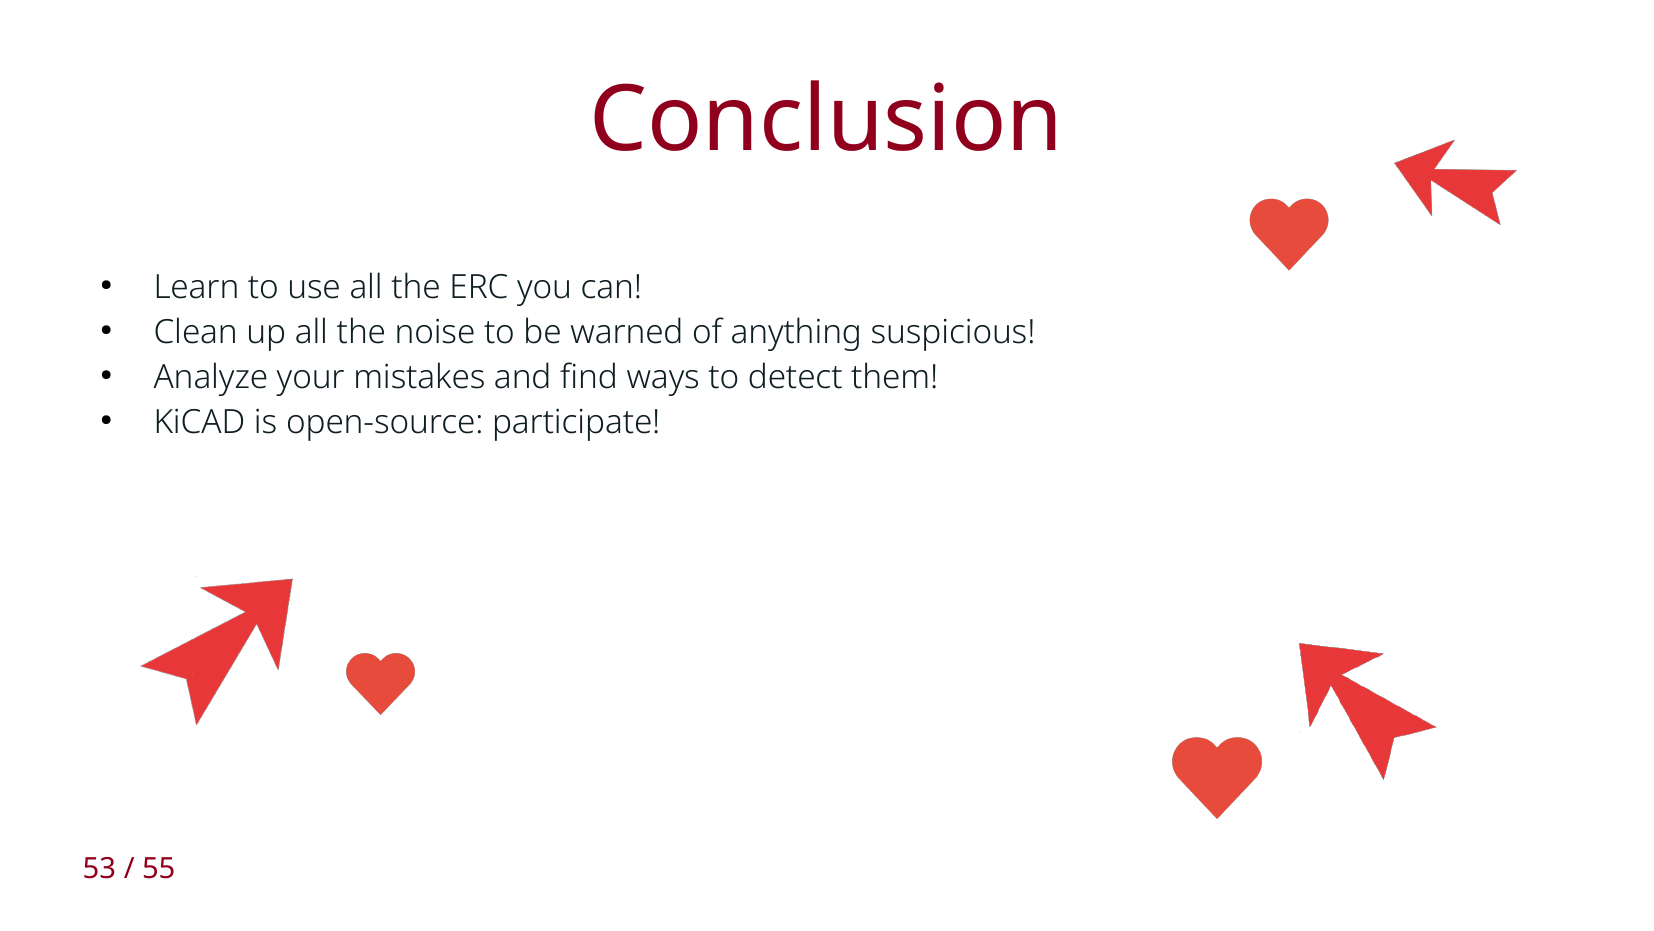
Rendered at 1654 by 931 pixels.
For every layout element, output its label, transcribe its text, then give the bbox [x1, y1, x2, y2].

list Learn to use all the ERC you can! Clean up all the noise to be warned of anything suspicious! Analyze your mistakes and find ways to detect them! KiCAD is open-source: participate! [82, 217, 1571, 758]
picture [1385, 108, 1541, 262]
picture [343, 644, 418, 718]
picture [134, 562, 298, 734]
picture [1288, 638, 1442, 785]
picture [1168, 725, 1266, 823]
title Conclusion [82, 37, 1571, 193]
picture [1246, 188, 1332, 274]
